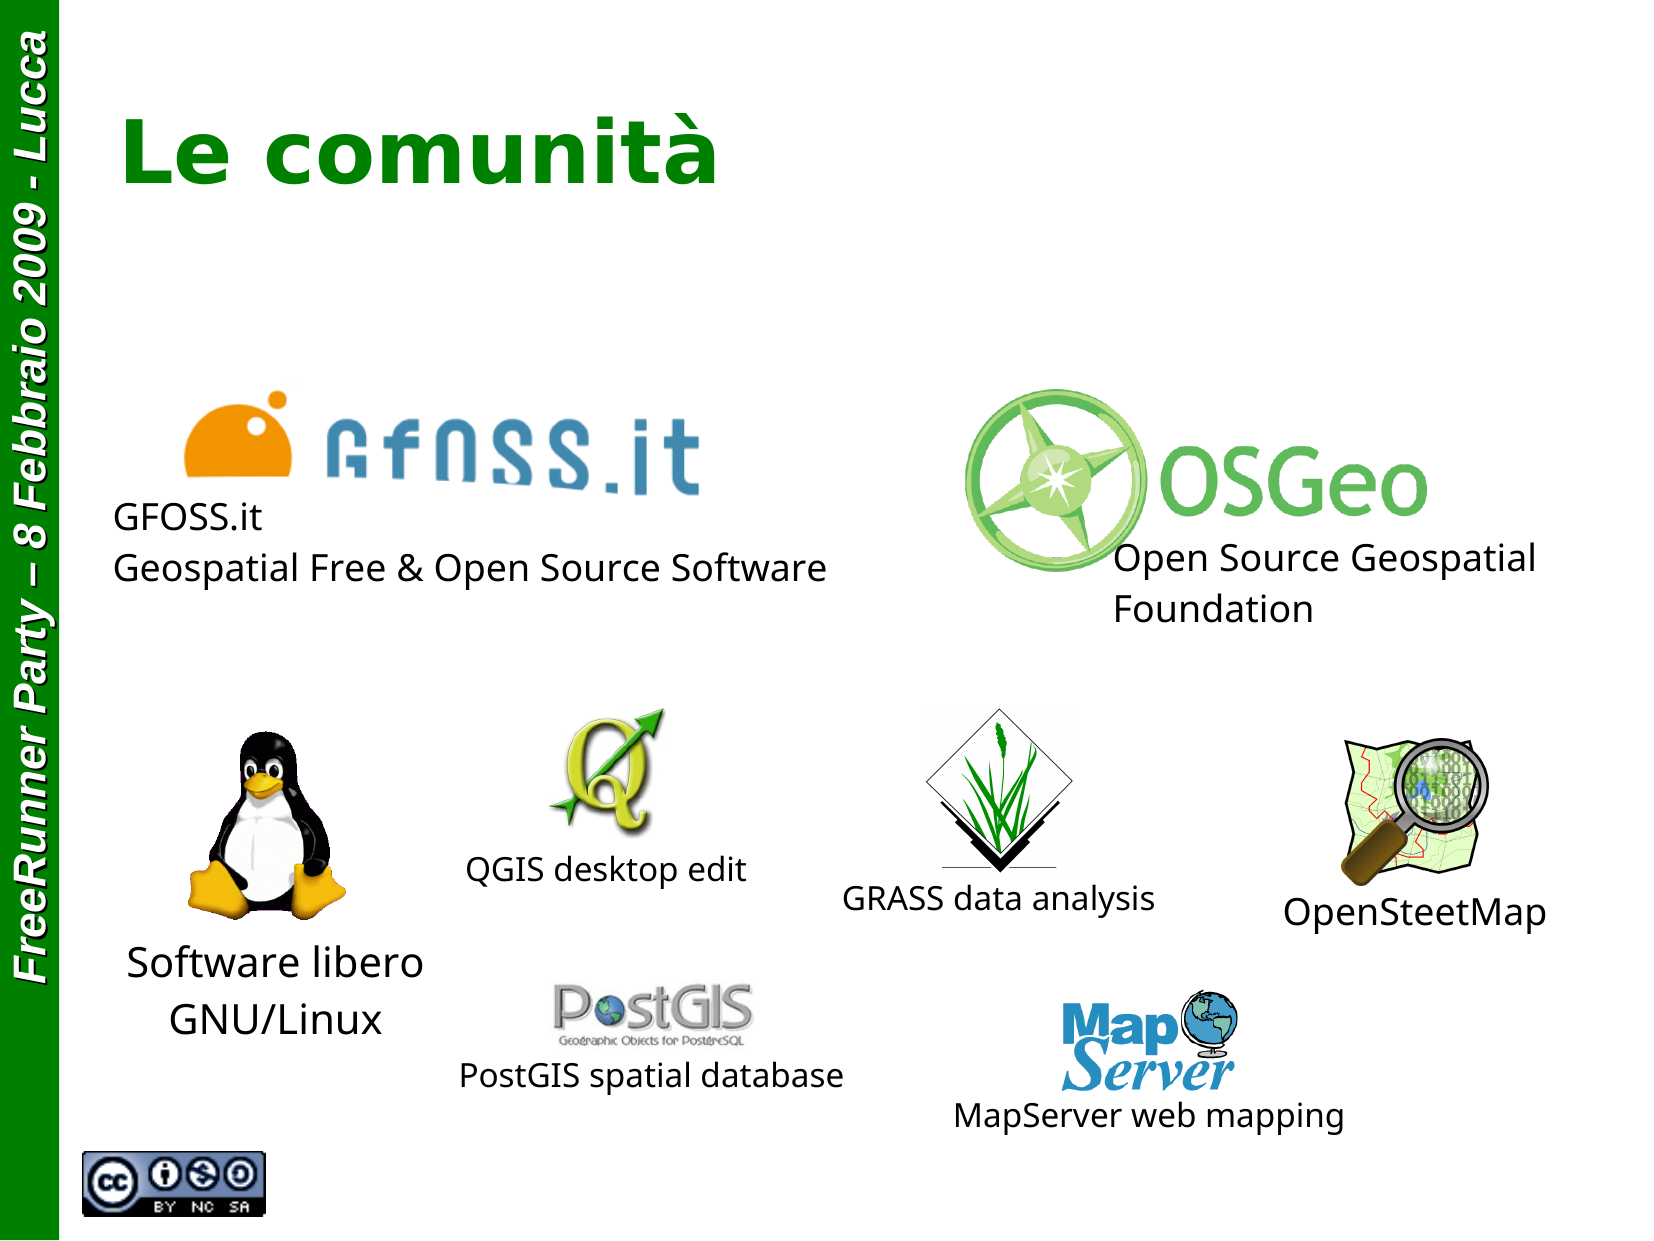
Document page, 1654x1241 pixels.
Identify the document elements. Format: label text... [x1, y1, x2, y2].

title Le comunità [118, 56, 1365, 249]
picture [547, 705, 666, 839]
list QGIS desktop edit [456, 845, 757, 885]
list PostGIS spatial database [445, 1052, 859, 1092]
list GFOSS.it Geospatial Free & Open Source Software [112, 490, 882, 621]
list GRASS data analysis [826, 875, 1172, 914]
picture [548, 979, 756, 1051]
picture [925, 708, 1073, 873]
picture [82, 1151, 266, 1217]
picture [907, 354, 1498, 618]
list OpenSteetMap [1275, 885, 1555, 930]
picture [1341, 738, 1489, 885]
list MapServer web mapping [941, 1092, 1358, 1132]
list Software libero GNU/Linux [116, 932, 435, 1030]
picture [1060, 986, 1238, 1092]
list Open Source Geospatial Foundation [1112, 531, 1567, 619]
picture [177, 383, 709, 490]
picture [172, 708, 379, 932]
